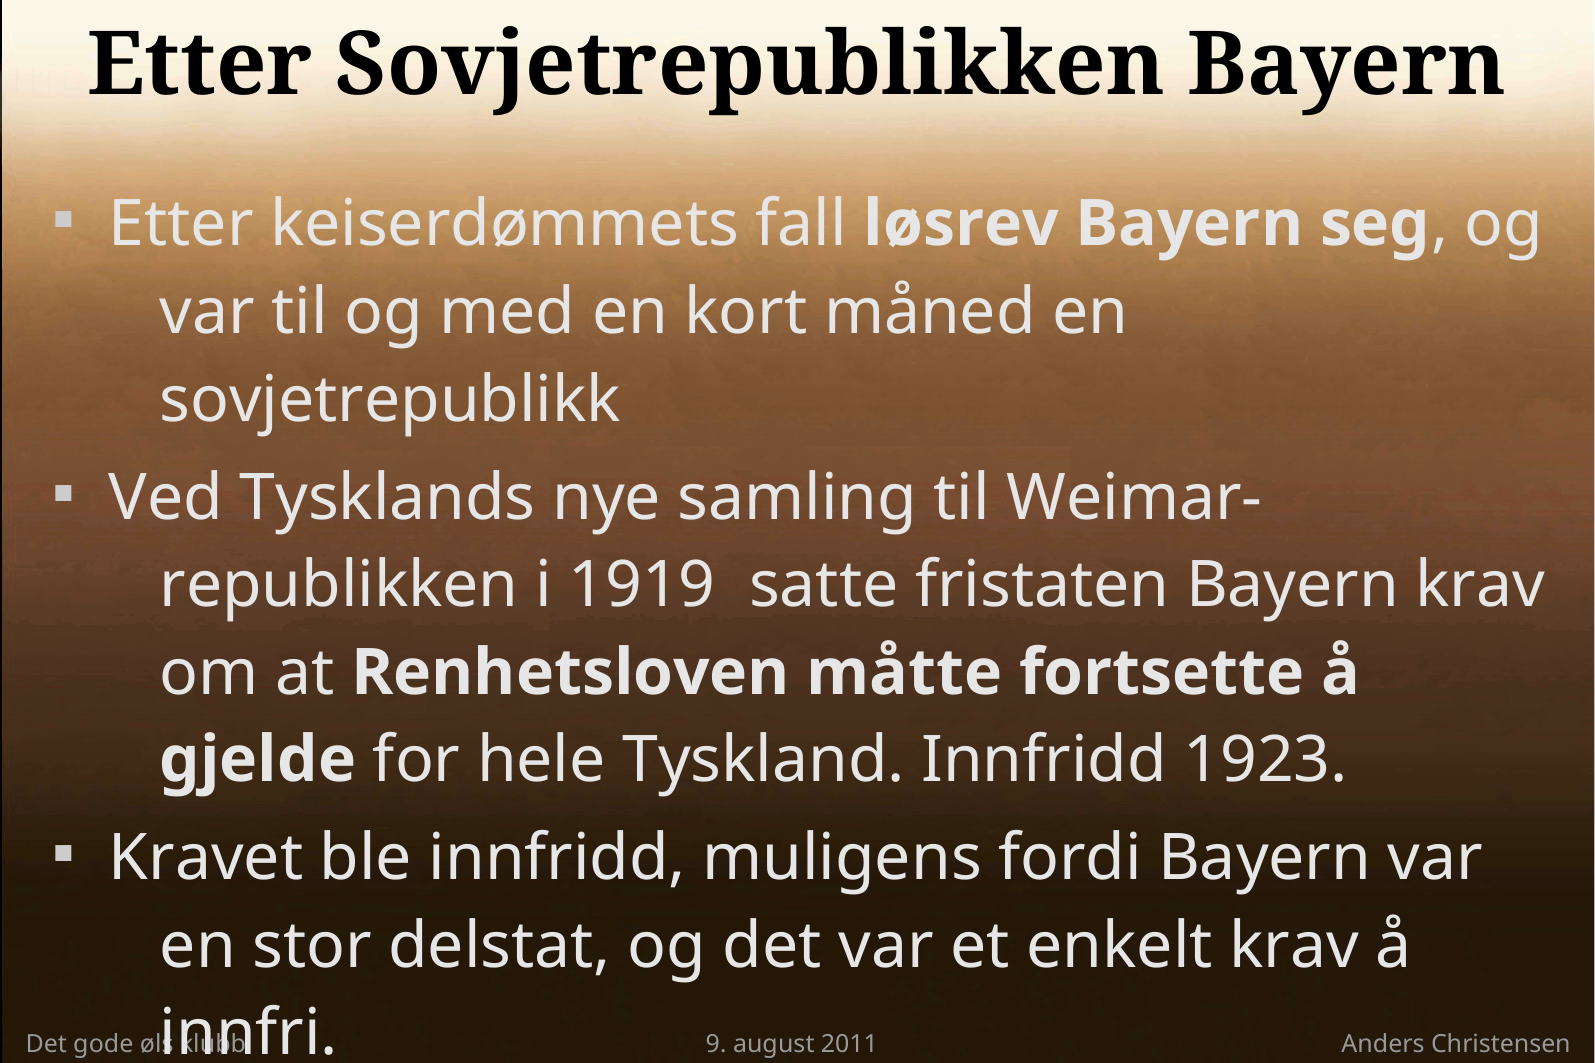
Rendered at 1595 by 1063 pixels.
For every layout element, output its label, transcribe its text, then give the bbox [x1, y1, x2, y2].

title Etter Sovjetrepublikken Bayern [79, 0, 1515, 177]
list Etter keiserdømmets fall løsrev Bayern seg, og var til og med en kort måned en sovjetrepublikk Ved Tysklands nye samling til Weimar-republikken i 1919 satte fristaten Bayern krav om at Renhetsloven måtte fortsette å gjelde for hele Tyskland. Innfridd 1923. Kravet ble innfridd, muligens fordi Bayern var en stor delstat, og det var et enkelt krav å innfri. Den kalles først nå Reinheitsgebot. [20, 177, 1569, 961]
picture [0, 0, 1595, 1063]
